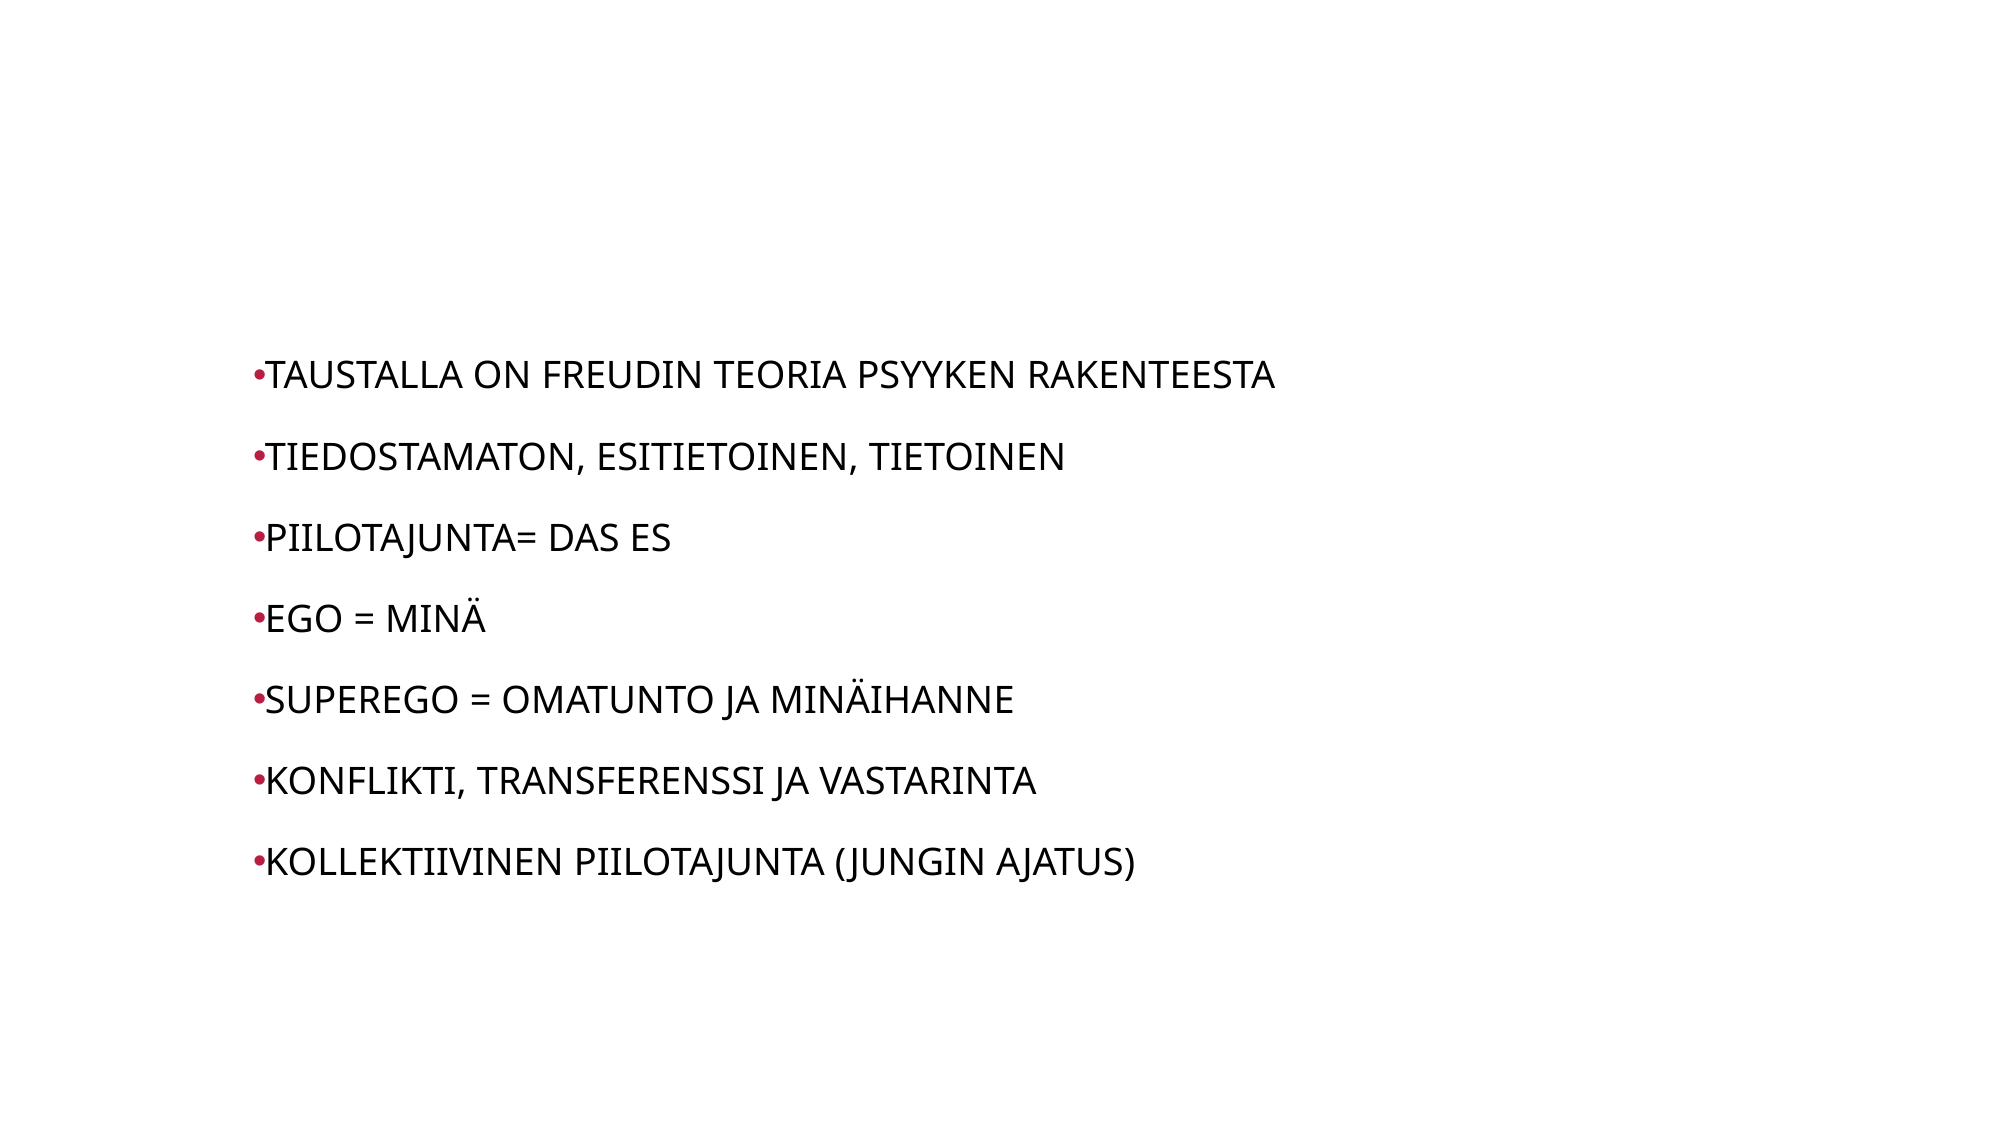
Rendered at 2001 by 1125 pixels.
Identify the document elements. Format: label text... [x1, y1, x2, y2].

list TAUSTALLA ON FREUDIN TEORIA PSYYKEN RAKENTEESTA TIEDOSTAMATON, ESITIETOINEN, TIETOINEN PIILOTAJUNTA= DAS ES EGO = MINÄ SUPEREGO = OMATUNTO JA MINÄIHANNE KONFLIKTI, TRANSFERENSSI JA VASTARINTA KOLLEKTIIVINEN PIILOTAJUNTA (JUNGIN AJATUS) [238, 330, 1814, 897]
